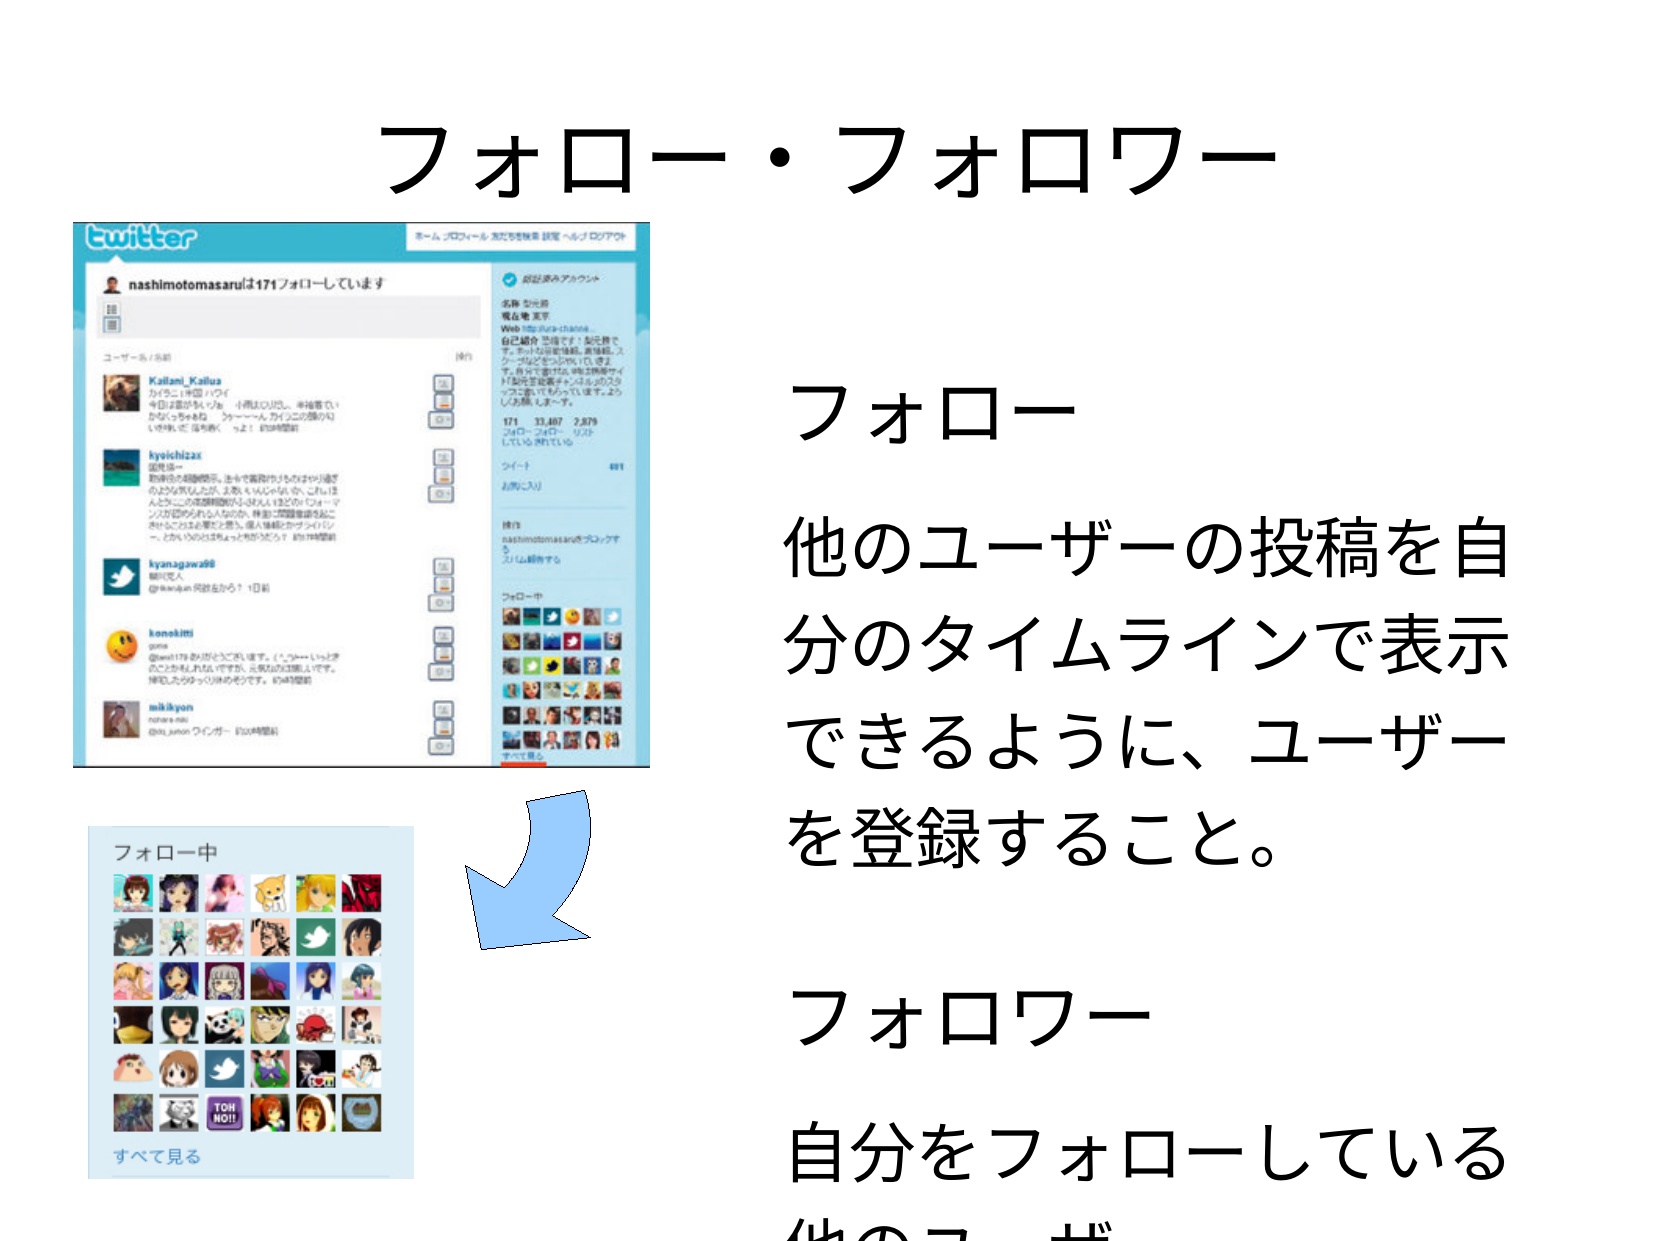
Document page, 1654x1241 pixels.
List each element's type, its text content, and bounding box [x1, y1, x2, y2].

text_box [465, 790, 591, 950]
picture [73, 222, 650, 768]
title フォロー・フォロワー [82, 49, 1571, 257]
picture [88, 826, 414, 1179]
text_box フォロー 他のユーザーの投稿を自分のタイムラインで表示できるように、ユーザーを登録すること。 フォロワー 自分をフォローしている他のユーザー。 [767, 344, 1565, 1040]
